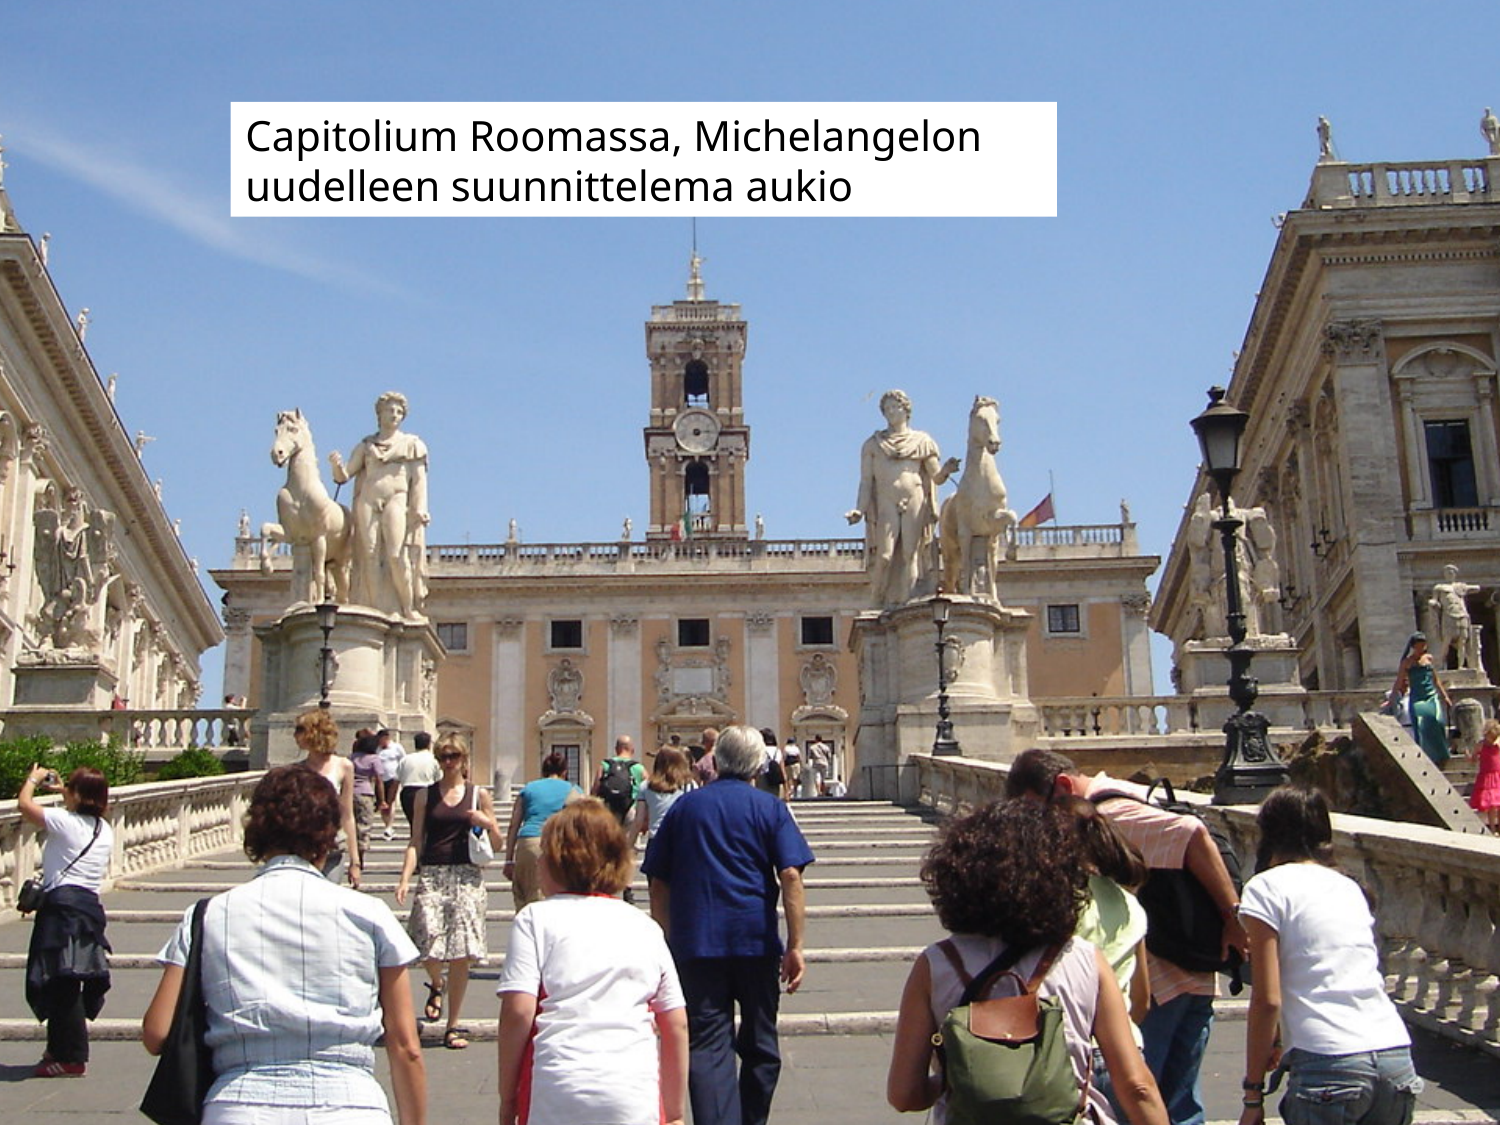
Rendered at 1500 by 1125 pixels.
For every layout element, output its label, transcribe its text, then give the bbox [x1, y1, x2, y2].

text_box Capitolium Roomassa, Michelangelon uudelleen suunnittelema aukio [230, 101, 1057, 217]
picture [0, 0, 1500, 1125]
